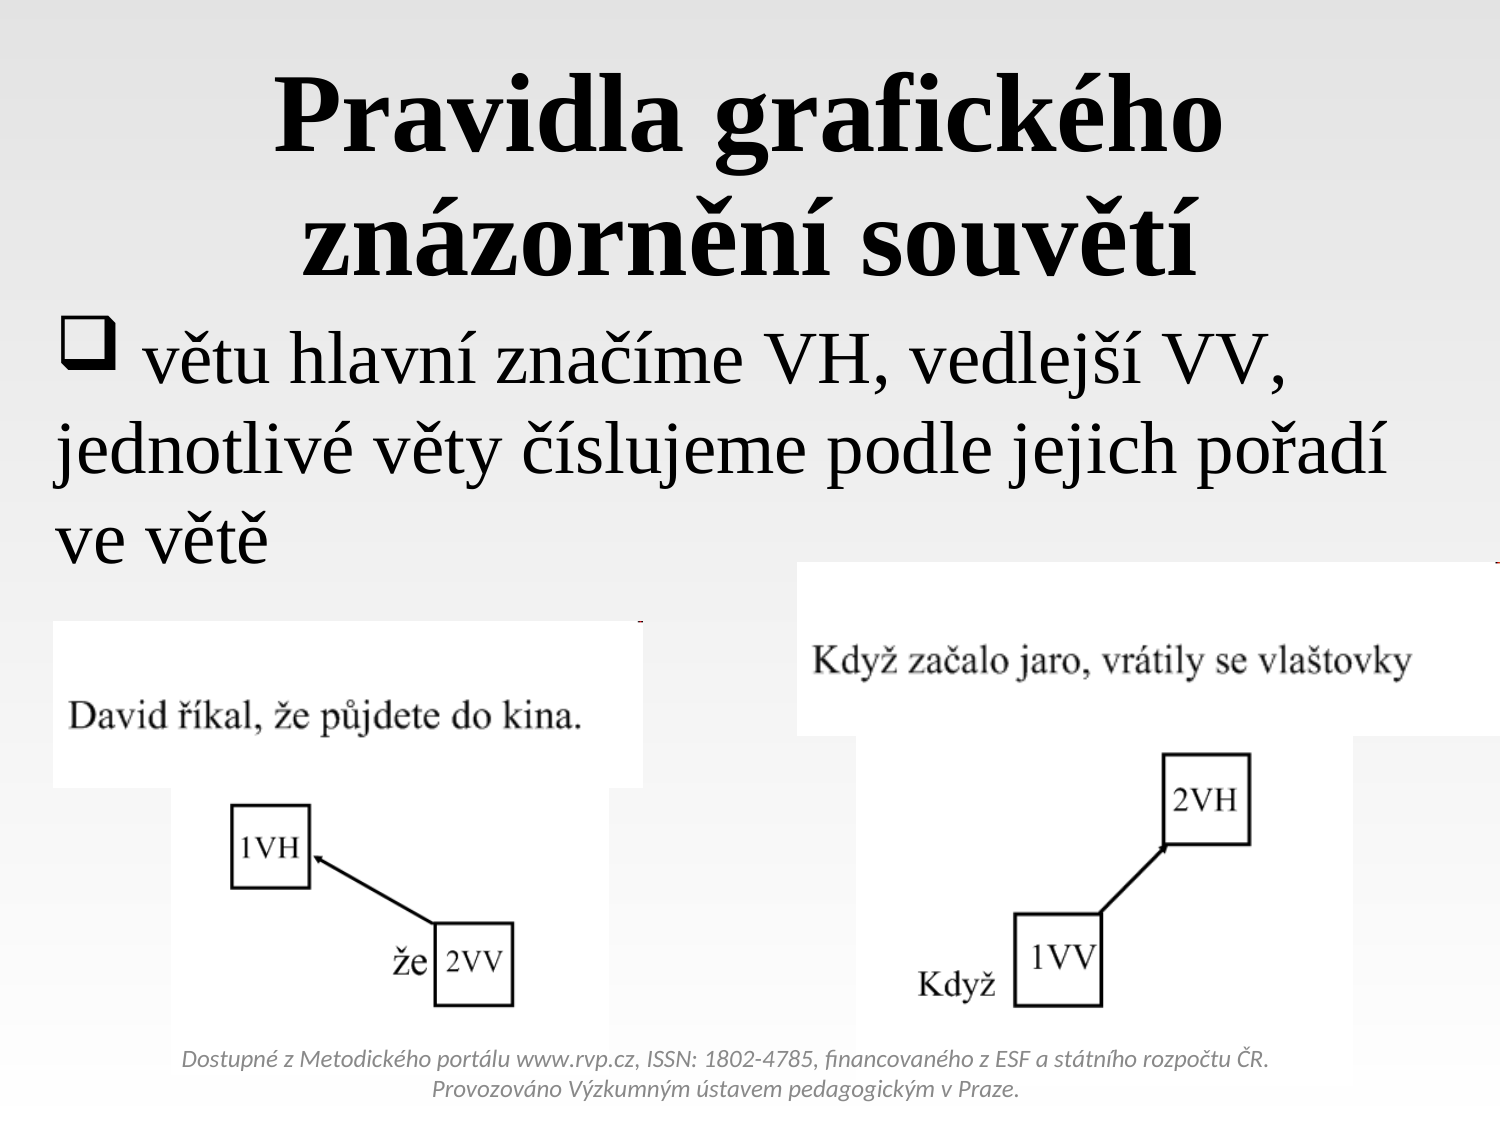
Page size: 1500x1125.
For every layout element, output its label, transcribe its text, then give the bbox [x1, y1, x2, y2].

text_box Dostupné z Metodického portálu www.rvp.cz, ISSN: 1802-4785, financovaného z ESF a státního rozpočtu ČR. Provozováno Výzkumným ústavem pedagogickým v Praze. [105, 1042, 1348, 1103]
picture [797, 562, 1500, 1086]
picture [53, 621, 643, 1042]
title Pravidla grafického znázornění souvětí [112, 32, 1388, 290]
text_box větu hlavní značíme VH, vedlejší VV, jednotlivé věty číslujeme podle jejich pořadí ve větě [41, 290, 1500, 686]
